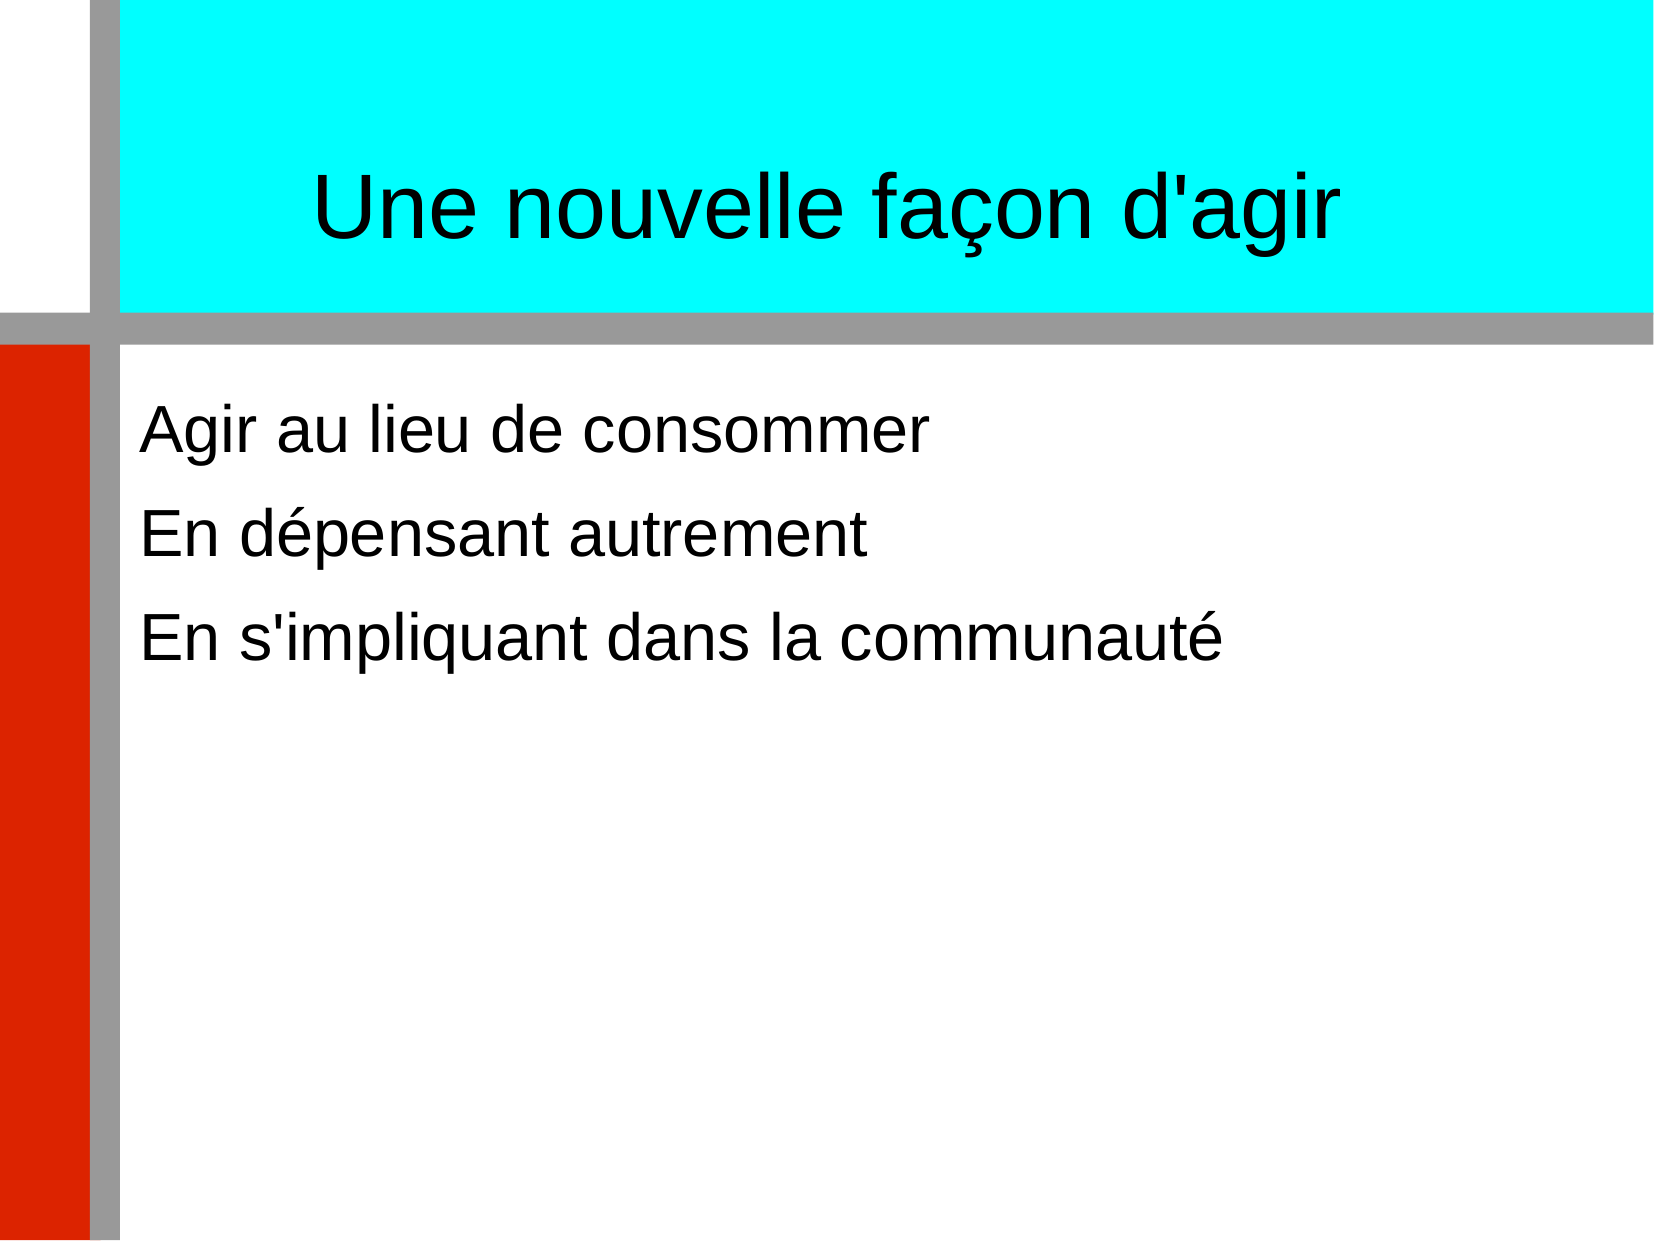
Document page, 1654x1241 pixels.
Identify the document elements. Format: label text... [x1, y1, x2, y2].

list Agir au lieu de consommer En dépensant autrement En s'impliquant dans la communauté [121, 391, 1534, 1127]
title Une nouvelle façon d'agir [121, 102, 1534, 311]
